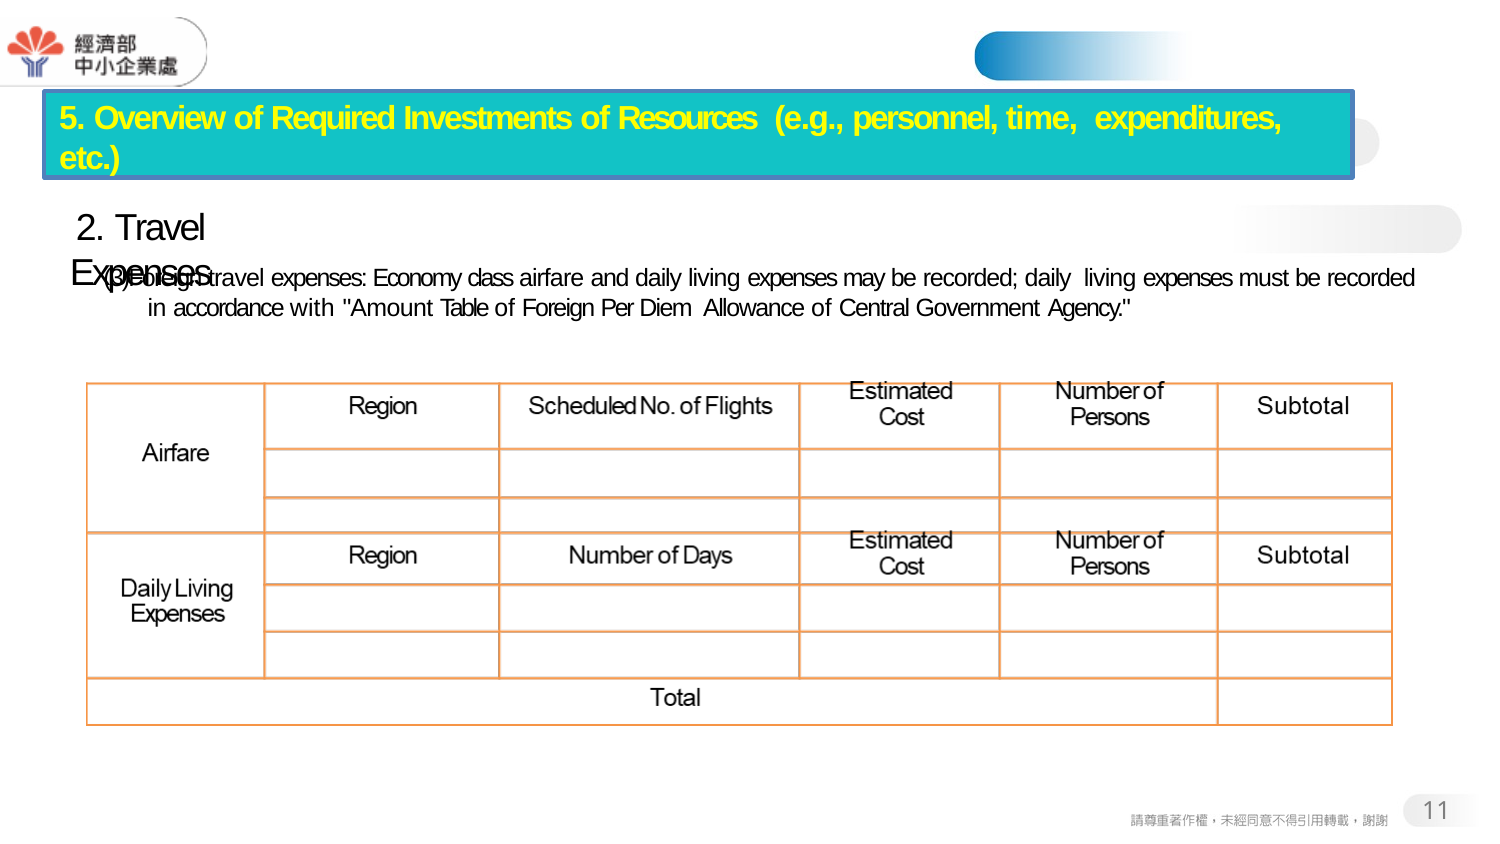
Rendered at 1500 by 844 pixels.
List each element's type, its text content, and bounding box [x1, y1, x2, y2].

text_box 5. Overview of Required Investments of Resources (e.g., personnel, time, expenditures, etc.) [44, 91, 1353, 178]
text_box 11 [1417, 790, 1454, 828]
picture [86, 367, 1393, 727]
text_box (3)Foreign travel expenses: Economy class airfare and daily living expenses may be recorded; daily living expenses must be recorded in accordance with "Amount Table of Foreign Per Diem Allowance of Central Government Agency." [101, 259, 1424, 323]
title 2. Travel Expenses [67, 200, 348, 250]
